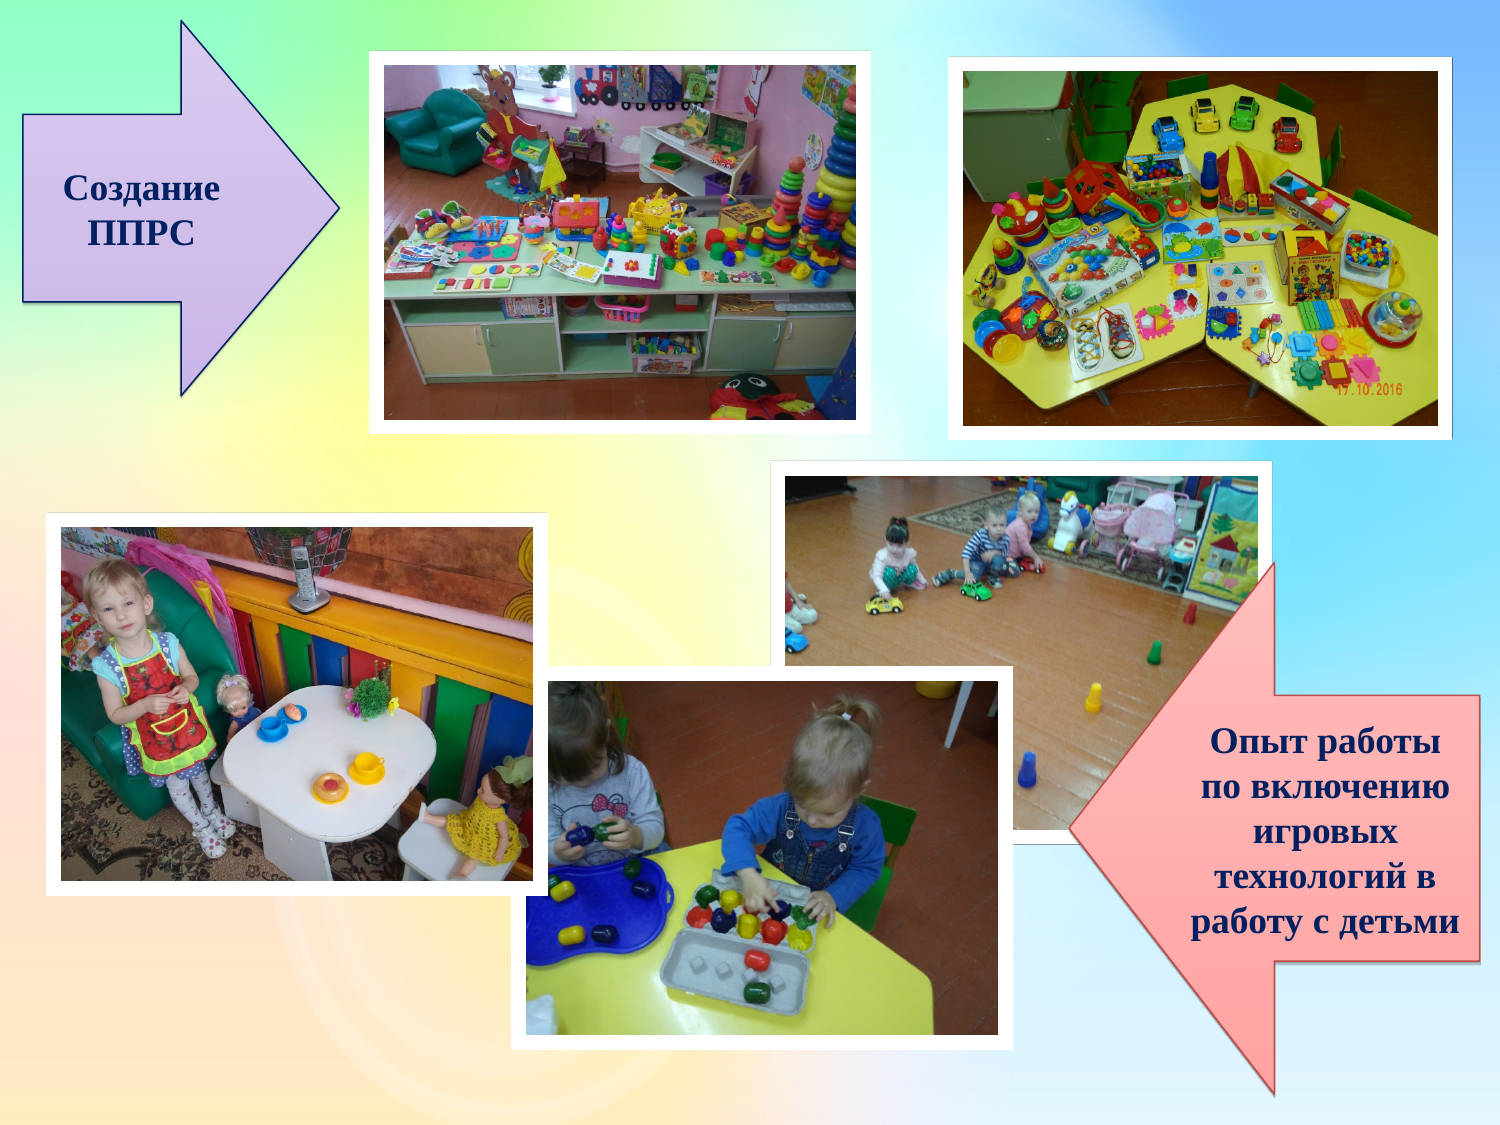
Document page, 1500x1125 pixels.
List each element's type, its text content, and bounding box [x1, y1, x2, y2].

picture [962, 71, 1438, 426]
picture [785, 475, 1258, 830]
picture [60, 527, 534, 882]
picture [383, 65, 857, 420]
text_box Опыт работы по включению игровых технологий в работу с детьми [1068, 562, 1480, 1095]
picture [525, 680, 999, 1035]
text_box Создание ППРС [22, 20, 340, 396]
